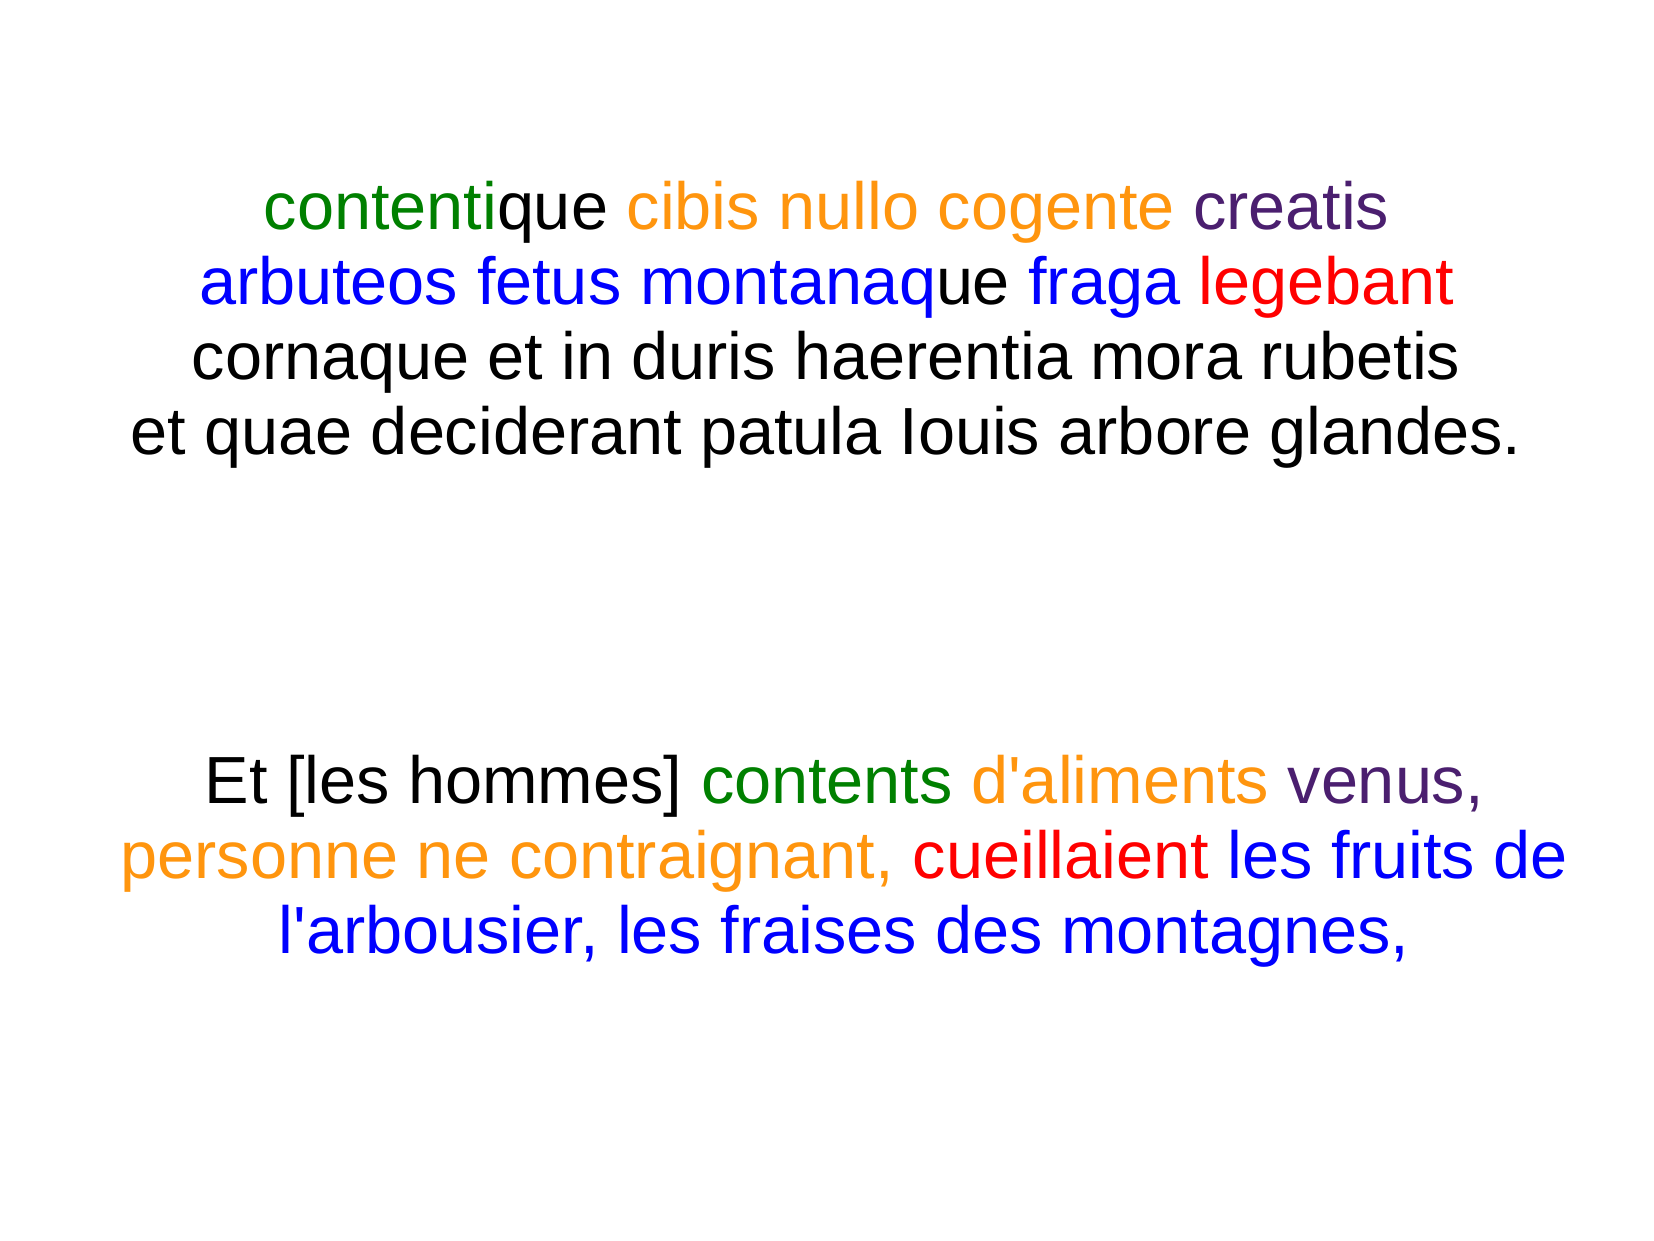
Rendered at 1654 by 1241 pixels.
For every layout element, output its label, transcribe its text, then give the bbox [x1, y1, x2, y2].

title contentique cibis nullo cogente creatis arbuteos fetus montanaque fraga legebant cornaque et in duris haerentia mora rubetis et quae deciderant patula Iouis arbore glandes. [47, 35, 1607, 603]
subtitle Et [les hommes] contents d'aliments venus, personne ne contraignant, cueillaient les fruits de l'arbousier, les fraises des montagnes, [82, 602, 1571, 1109]
